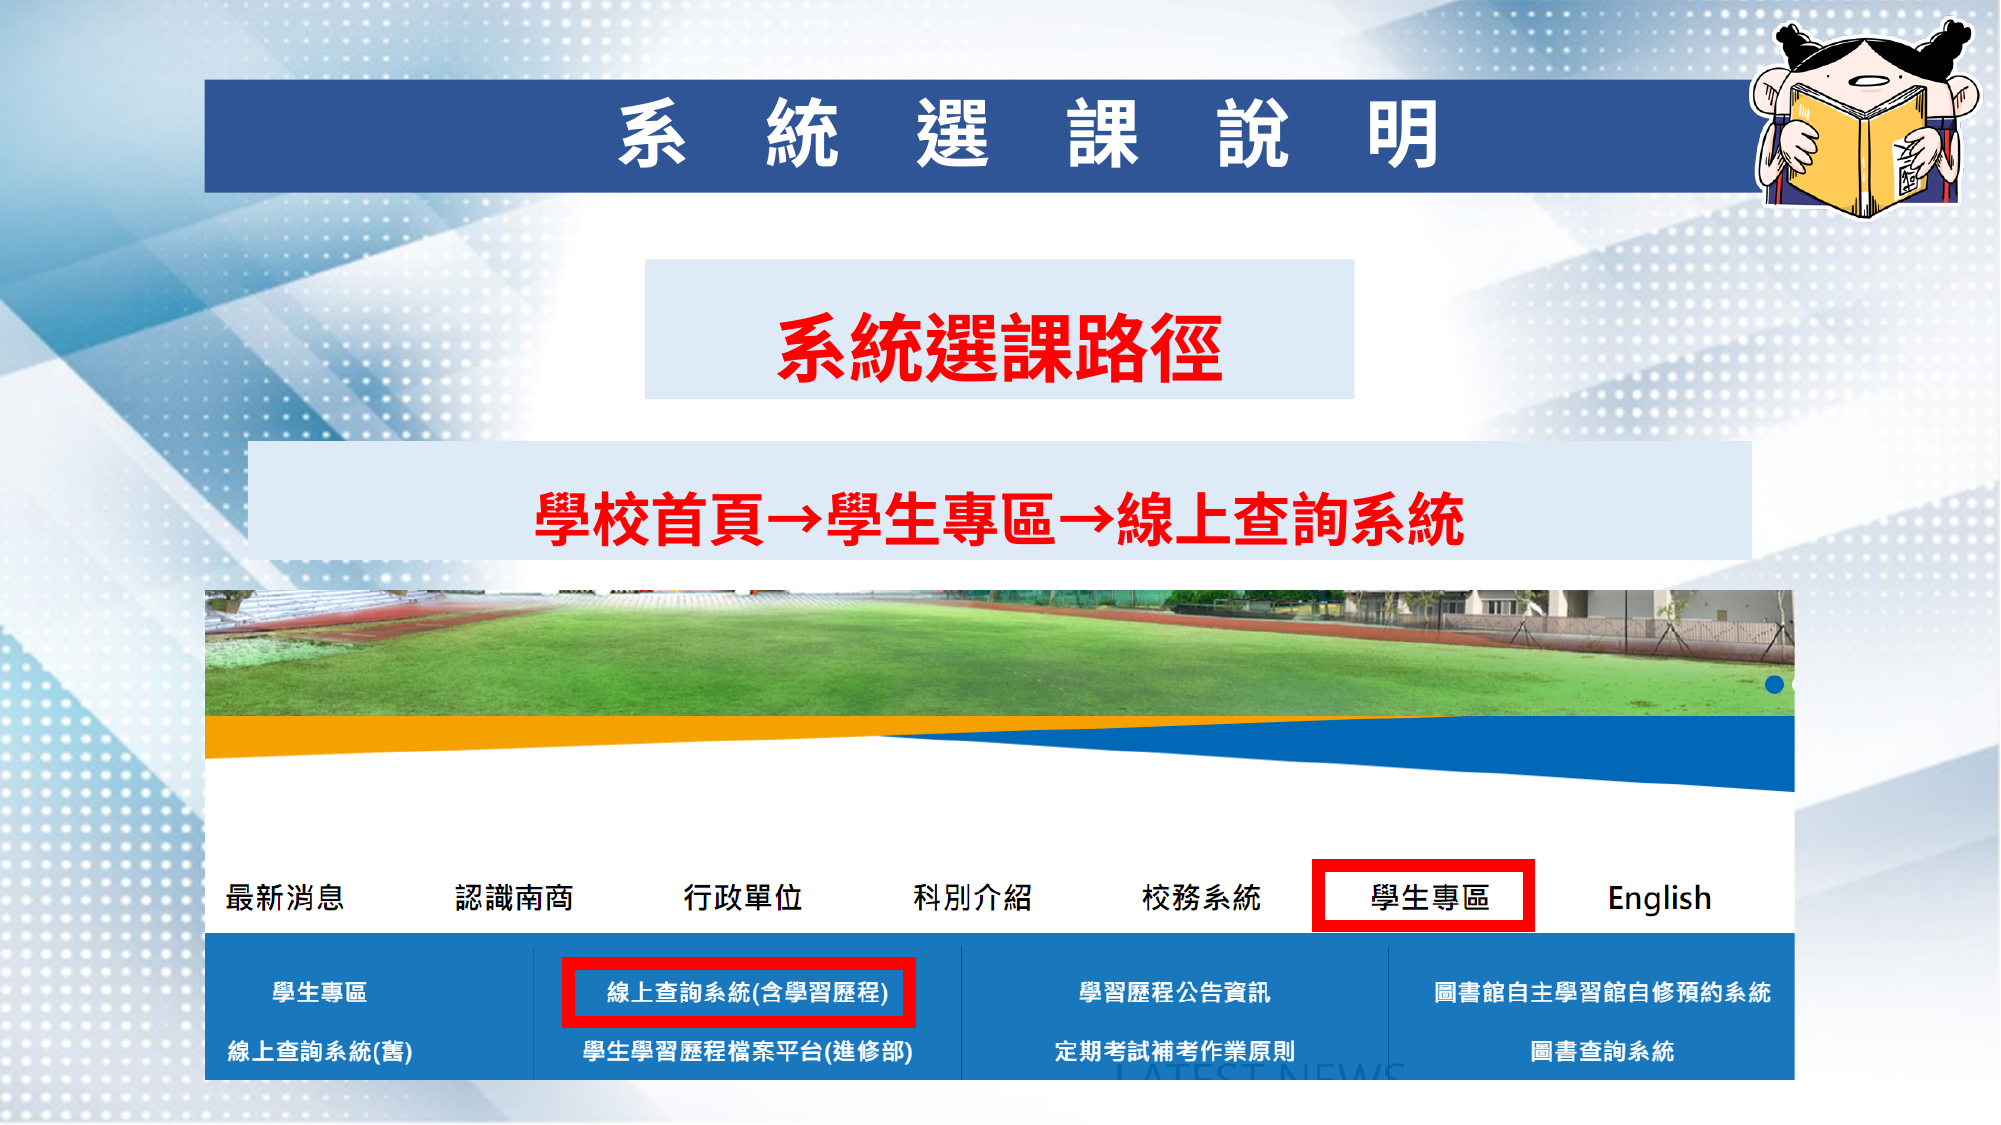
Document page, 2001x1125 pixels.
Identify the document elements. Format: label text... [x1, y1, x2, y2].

text_box 系統選課路徑 [645, 259, 1355, 400]
text_box 學校首頁→學生專區→線上查詢系統 [247, 441, 1752, 561]
picture [0, 0, 2000, 1124]
text_box 系 統 選 課 說 明 [204, 79, 1730, 193]
